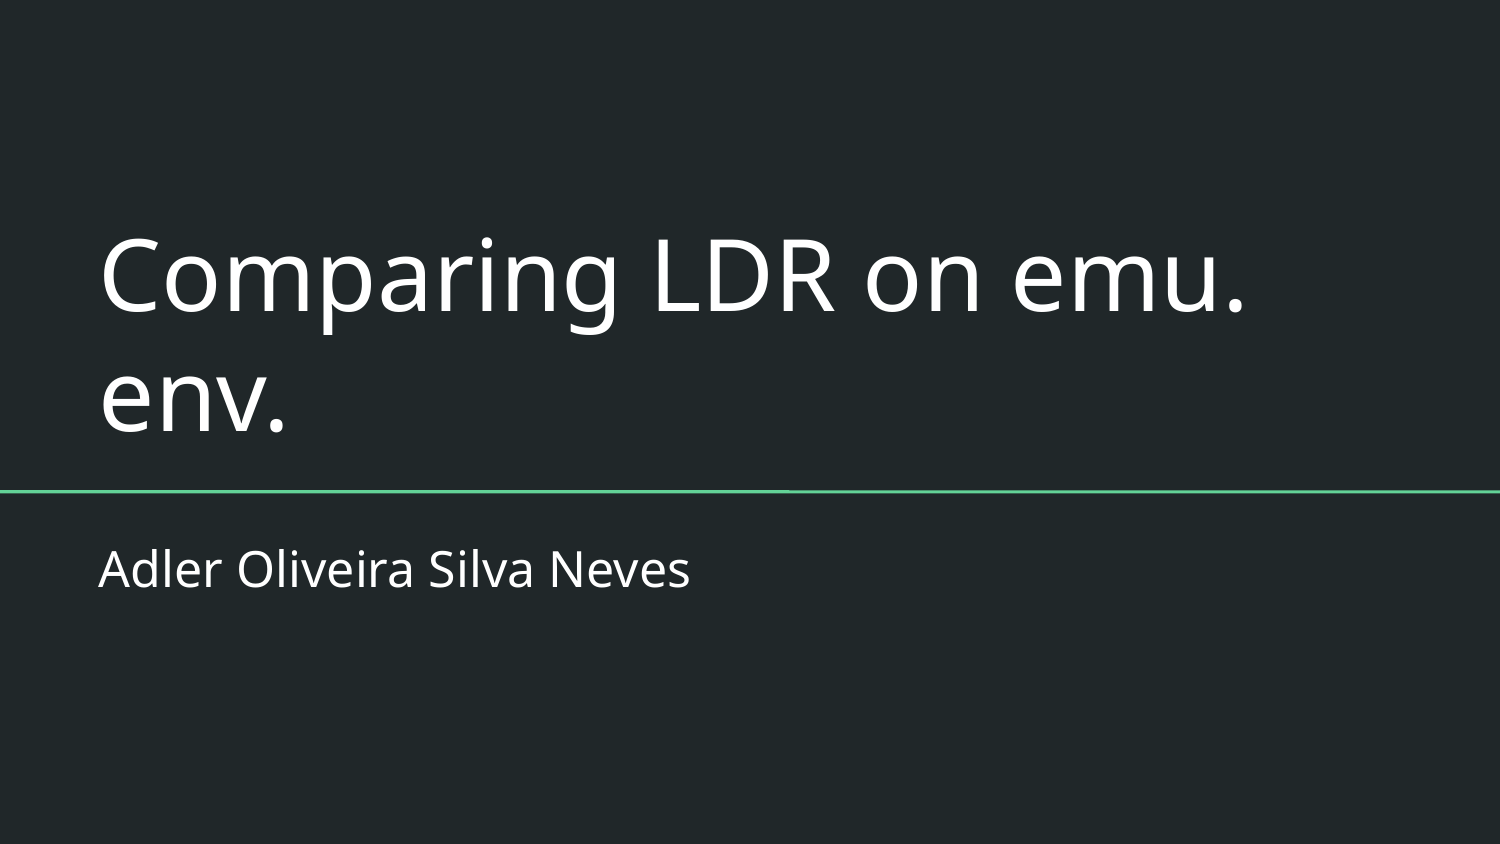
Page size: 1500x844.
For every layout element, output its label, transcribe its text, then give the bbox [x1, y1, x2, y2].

title Comparing LDR on emu. env. [83, 206, 1417, 467]
subtitle Adler Oliveira Silva Neves [83, 522, 1417, 626]
